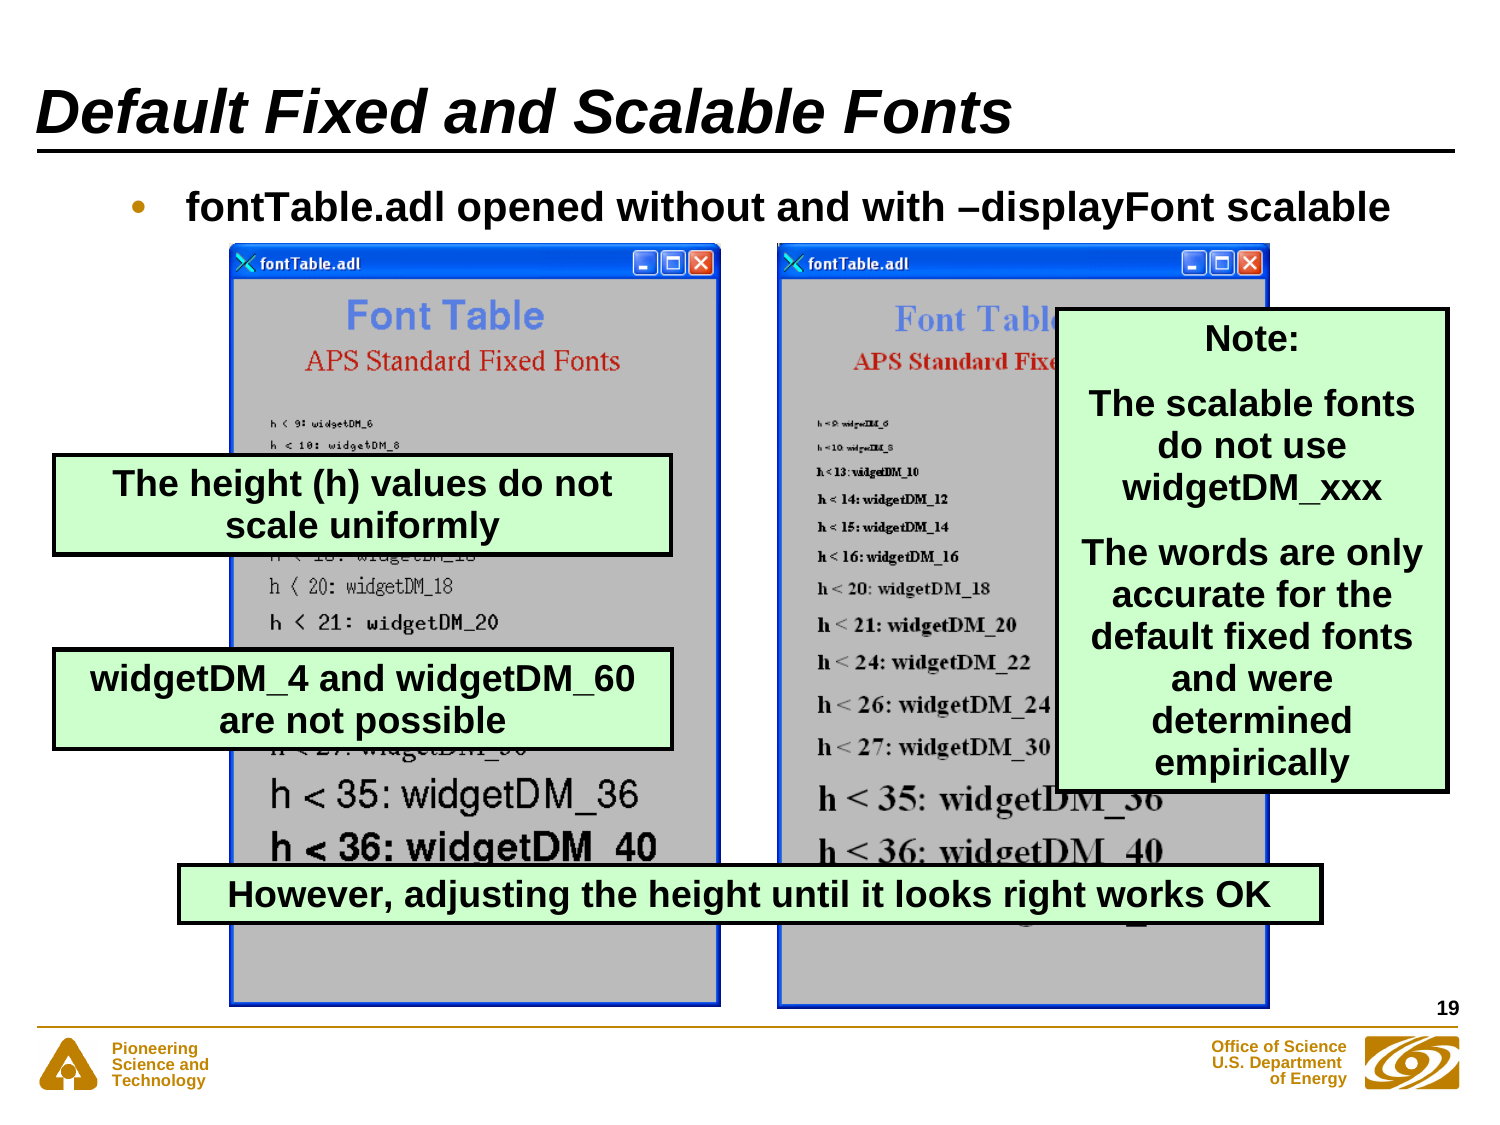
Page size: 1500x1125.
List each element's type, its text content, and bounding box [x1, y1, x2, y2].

picture [1362, 1032, 1463, 1093]
title Default Fixed and Scalable Fonts [21, 75, 1459, 154]
list fontTable.adl opened without and with –displayFont scalable [114, 175, 1459, 241]
text_box Note: The scalable fonts do not use widgetDM_xxx The words are only accurate for the default fixed fonts and were determined empirically [1057, 309, 1448, 792]
text_box The height (h) values do not scale uniformly [54, 455, 672, 555]
picture [229, 923, 721, 1007]
text_box widgetDM_4 and widgetDM_60 are not possible [54, 649, 672, 749]
picture [229, 243, 721, 865]
picture [777, 243, 1270, 865]
picture [777, 923, 1270, 1009]
picture [35, 1034, 101, 1094]
text_box However, adjusting the height until it looks right works OK [178, 865, 1322, 923]
